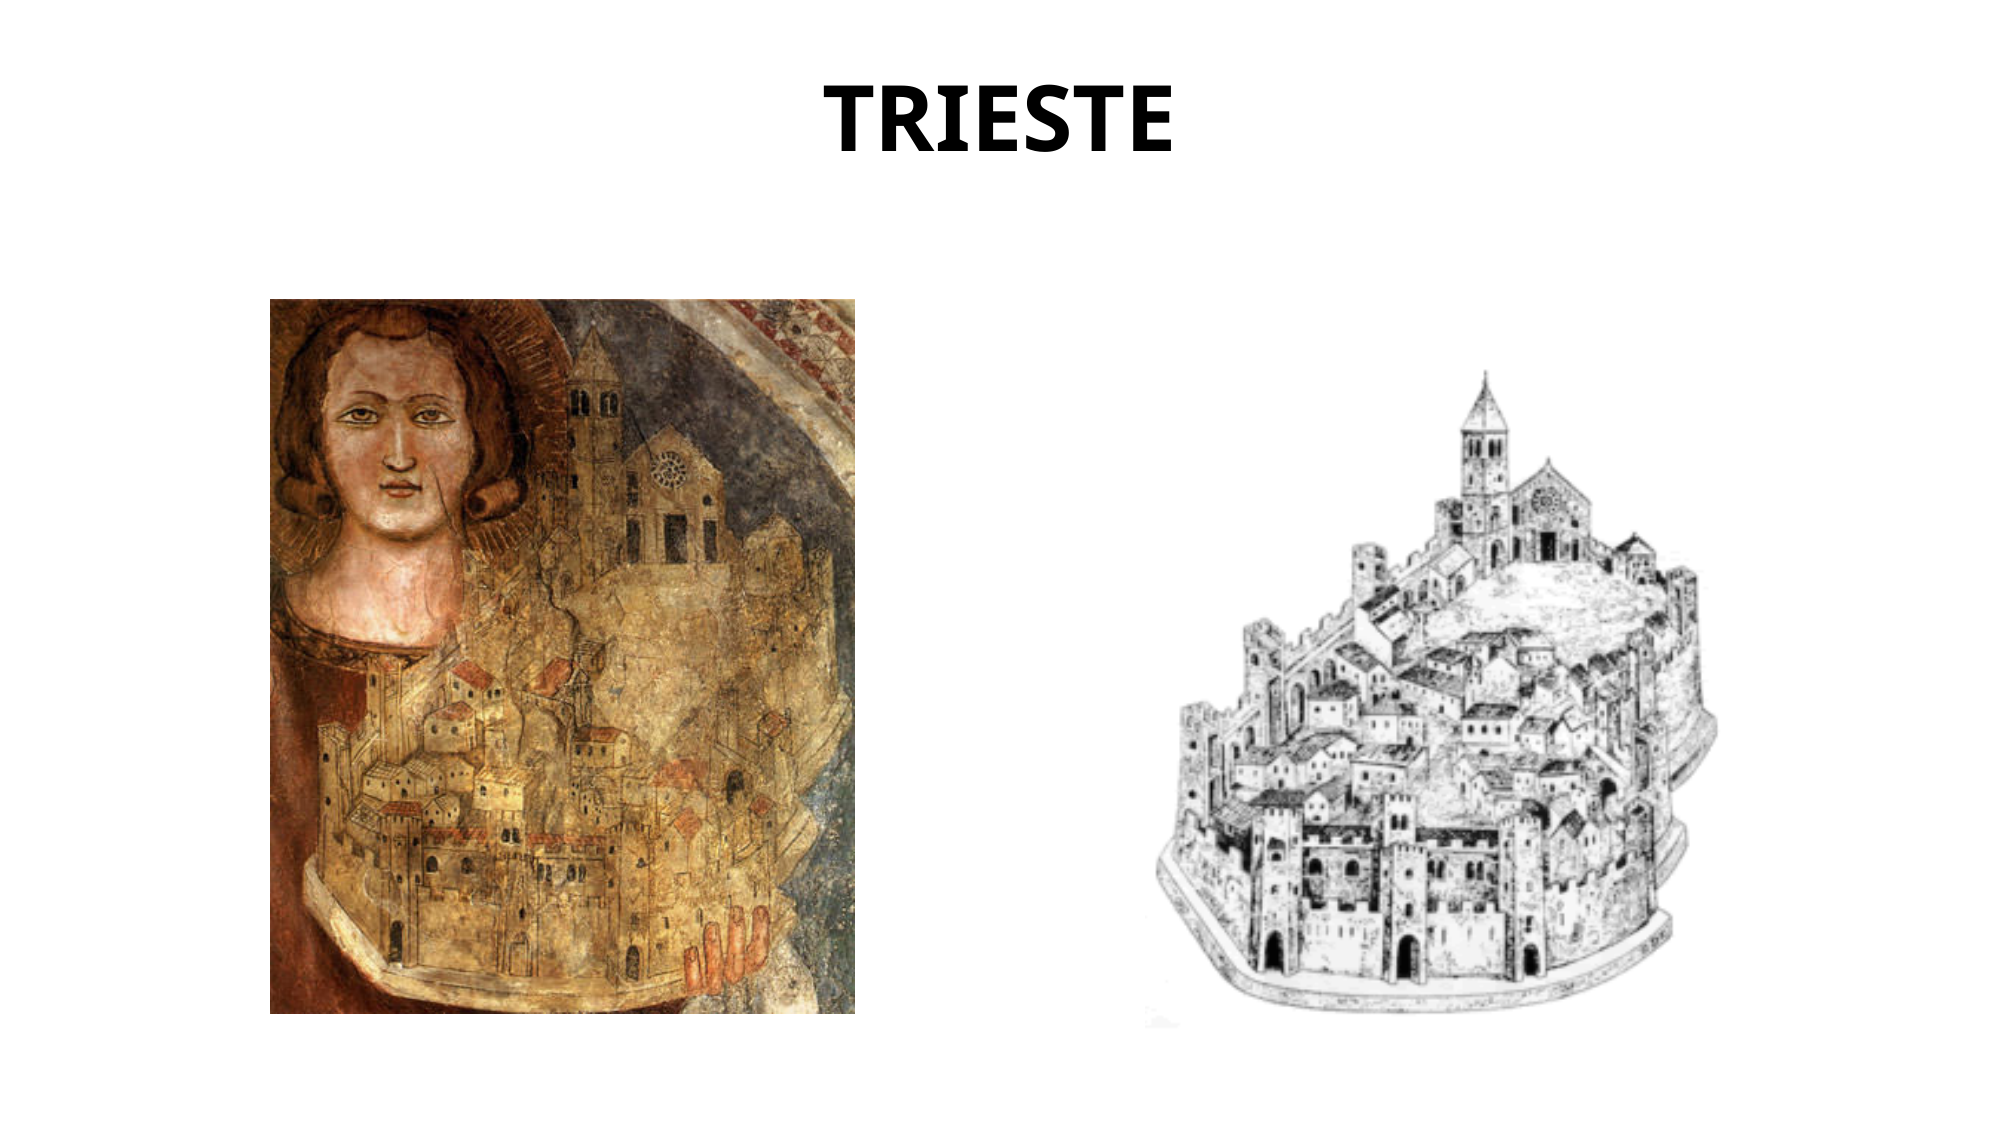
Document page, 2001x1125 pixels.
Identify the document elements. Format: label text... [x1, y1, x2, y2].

picture [270, 299, 855, 1014]
picture [1145, 335, 1730, 1050]
title TRIESTE [137, 59, 1863, 185]
